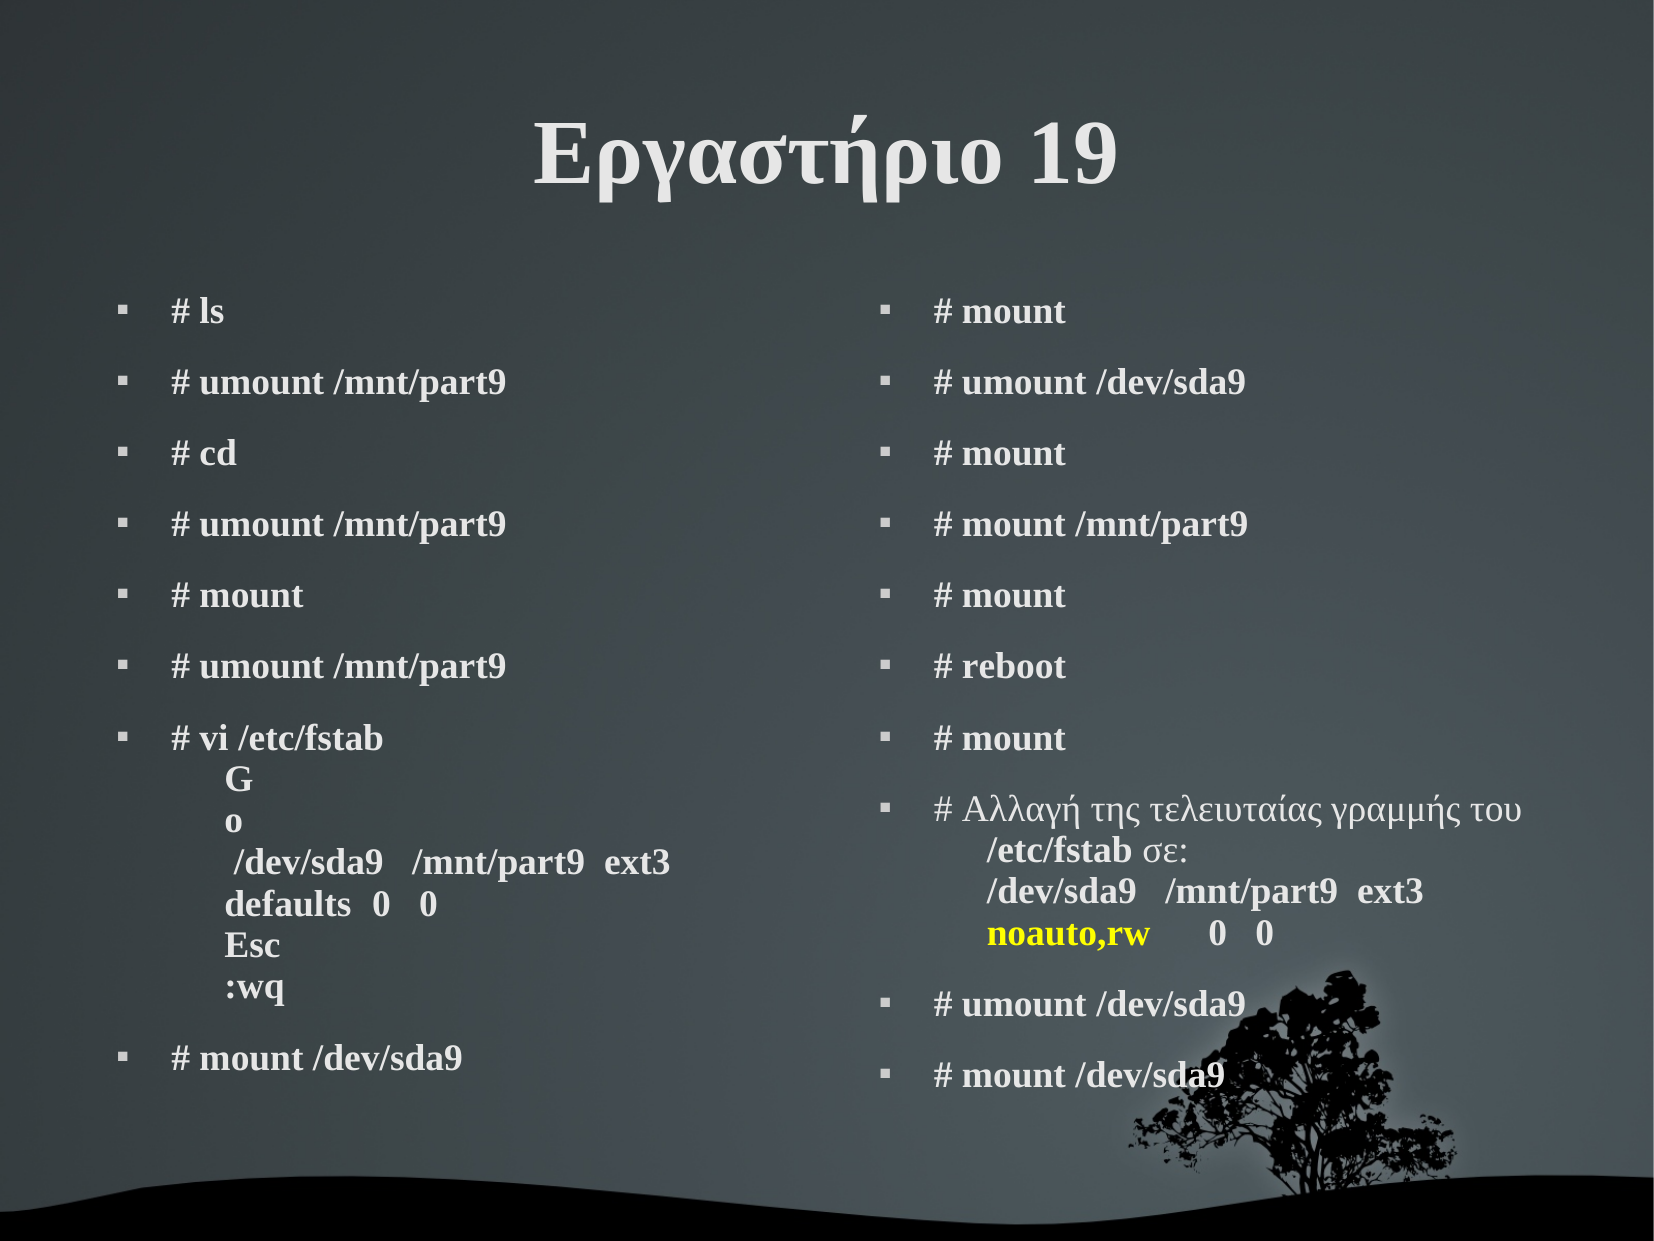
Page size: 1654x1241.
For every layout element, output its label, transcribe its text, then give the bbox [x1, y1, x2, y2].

picture [0, 0, 1654, 1241]
title Εργαστήριο 19 [82, 49, 1571, 257]
list # ls # umount /mnt/part9 # cd # umount /mnt/part9 # mount # umount /mnt/part9 # vi /etc/fstab G o /dev/sda9 /mnt/part9 ext3 defaults 0 0 Esc :wq # mount /dev/sda9 [82, 290, 809, 1184]
list # mount # umount /dev/sda9 # mount # mount /mnt/part9 # mount # reboot # mount # Αλλαγή της τελειυταίας γραμμής του /etc/fstab σε: /dev/sda9 /mnt/part9 ext3 noauto,rw 0 0 # umount /dev/sda9 # mount /dev/sda9 [845, 290, 1572, 1190]
